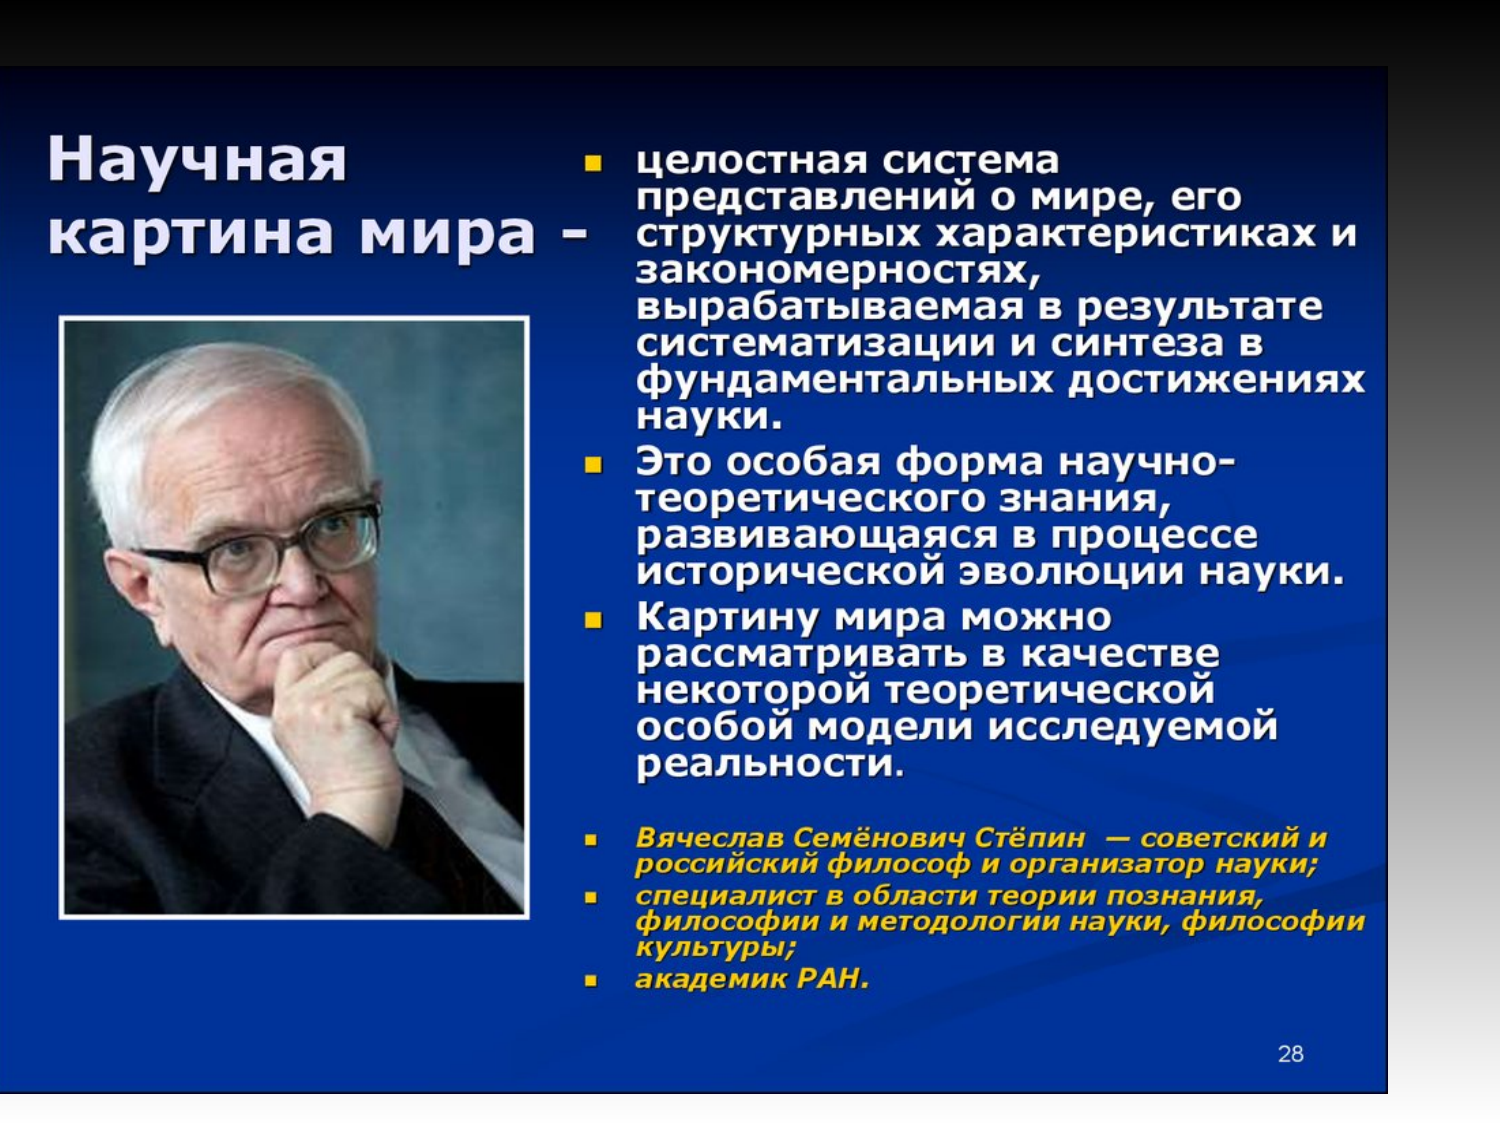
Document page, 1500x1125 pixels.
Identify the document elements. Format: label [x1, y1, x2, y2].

picture [0, 66, 1388, 1094]
title [75, 45, 1425, 233]
